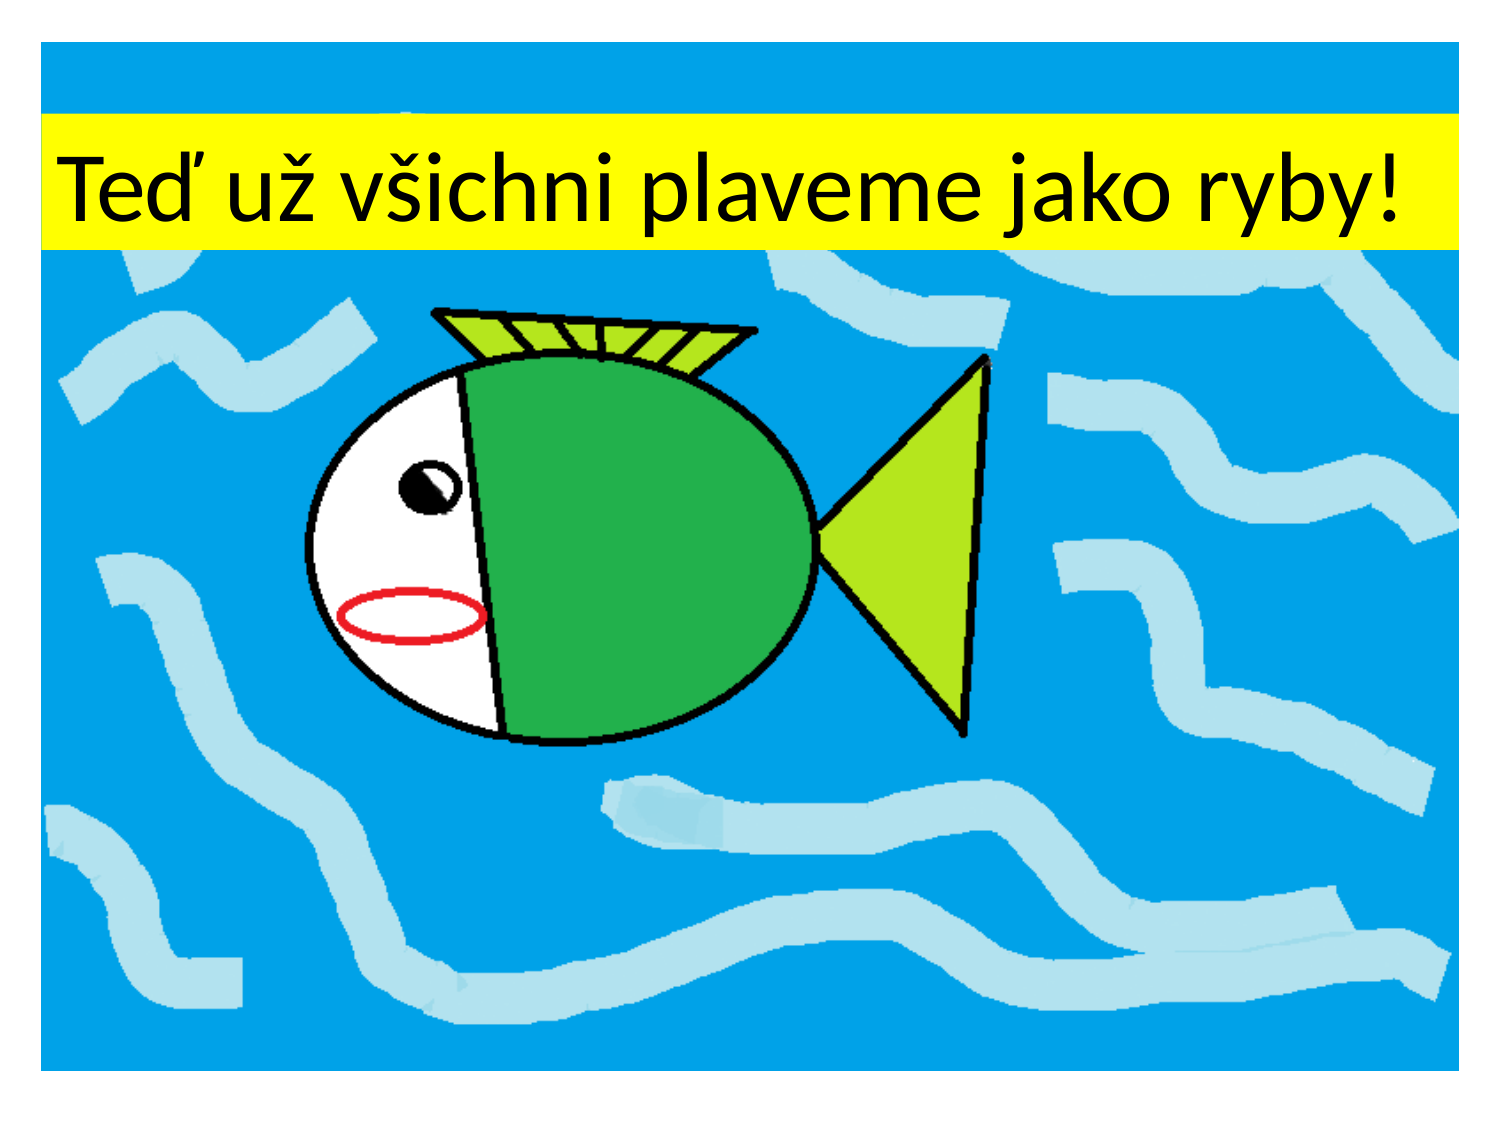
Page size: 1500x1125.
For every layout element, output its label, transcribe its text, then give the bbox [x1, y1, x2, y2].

picture [306, 309, 992, 745]
picture [44, 805, 242, 1009]
picture [766, 250, 1010, 350]
picture [96, 553, 1451, 1024]
picture [1048, 373, 1459, 544]
text_box Teď už všichni plaveme jako ryby! [41, 113, 1459, 250]
picture [122, 250, 202, 295]
picture [59, 298, 377, 425]
picture [1053, 539, 1435, 816]
picture [999, 250, 1459, 413]
